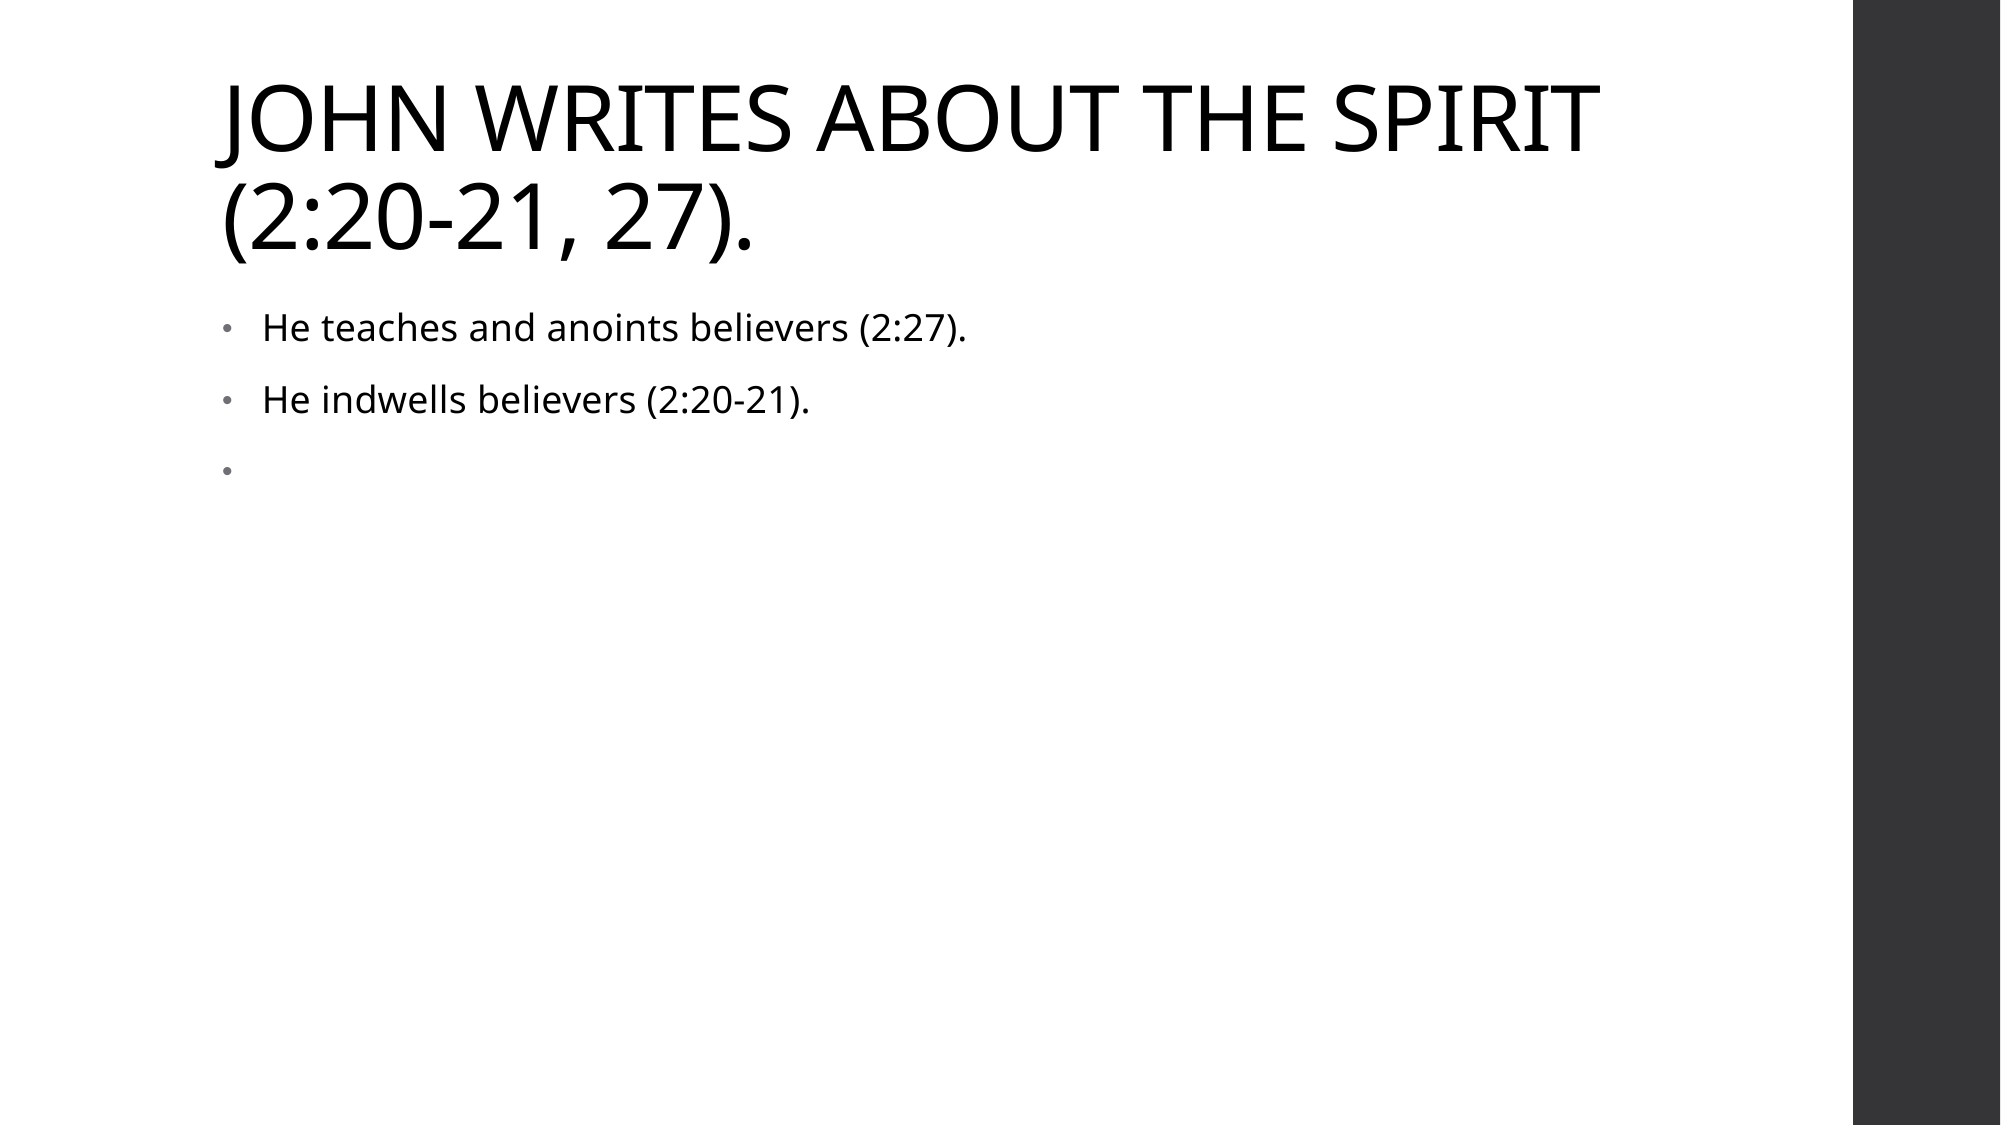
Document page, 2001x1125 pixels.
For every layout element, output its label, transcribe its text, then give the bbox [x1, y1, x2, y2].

list He teaches and anoints believers (2:27). He indwells believers (2:20-21). [206, 299, 1617, 1014]
title JOHN WRITES ABOUT THE SPIRIT (2:20-21, 27). [206, 60, 1797, 278]
